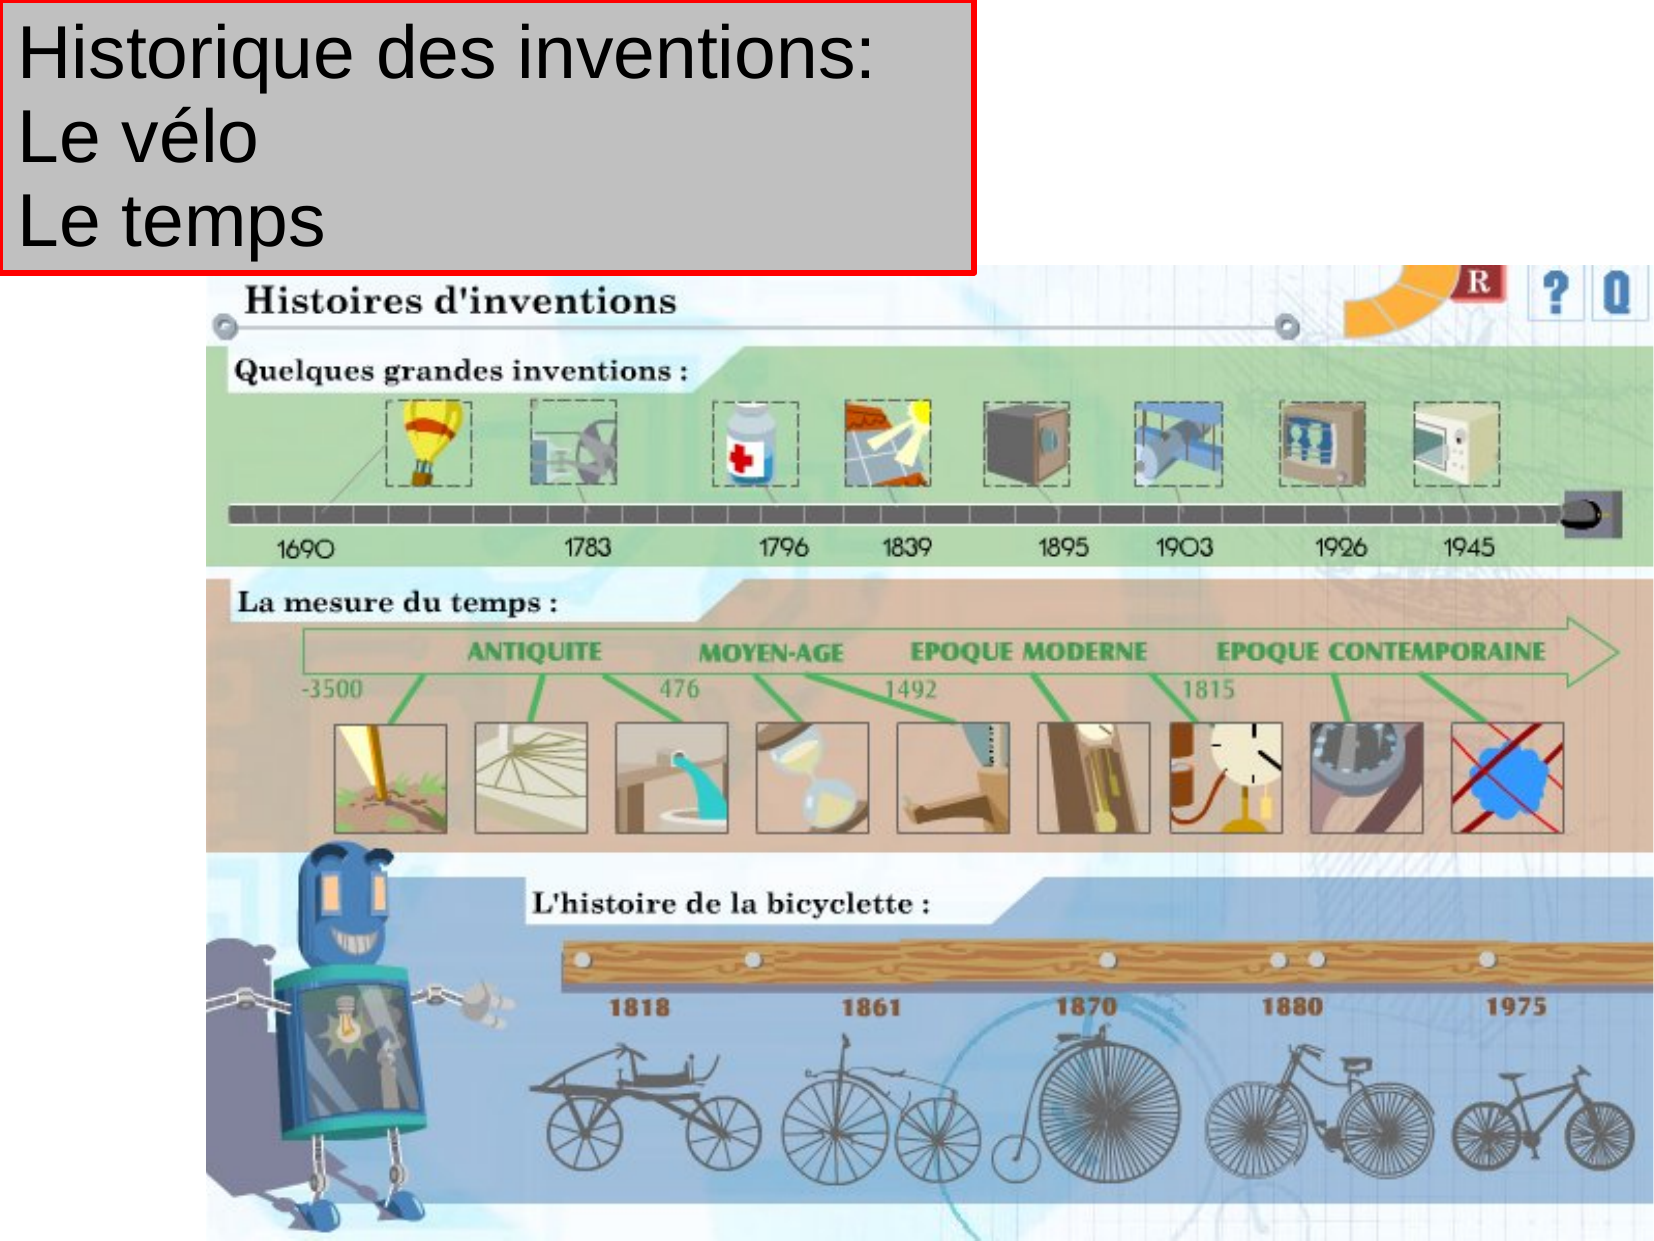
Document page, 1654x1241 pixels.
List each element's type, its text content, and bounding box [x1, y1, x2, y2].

text_box Historique des inventions: Le vélo Le temps [0, 0, 975, 273]
picture [206, 265, 1654, 1241]
